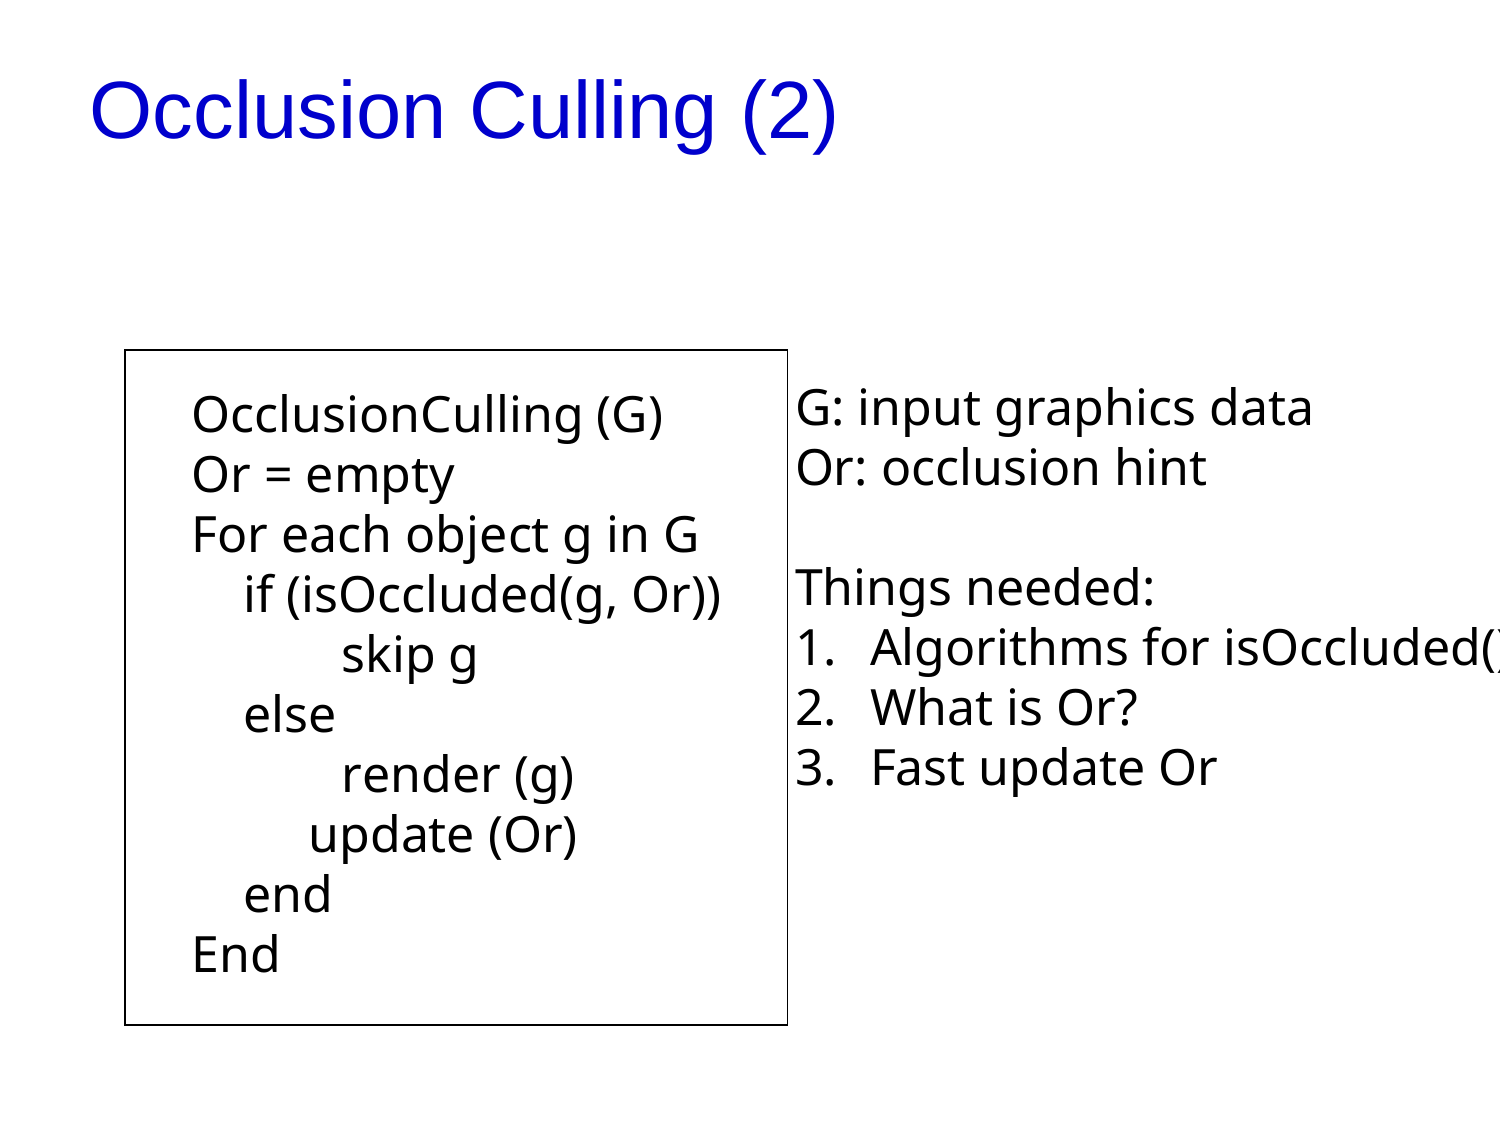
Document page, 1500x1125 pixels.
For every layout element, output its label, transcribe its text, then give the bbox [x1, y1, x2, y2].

text_box G: input graphics data Or: occlusion hint Things needed: Algorithms for isOccluded() What is Or? Fast update Or [780, 367, 1500, 804]
text_box OcclusionCulling (G) Or = empty For each object g in G if (isOccluded(g, Or)) skip g else render (g) update (Or) end End [176, 374, 750, 991]
title Occlusion Culling (2) [74, 20, 1313, 163]
